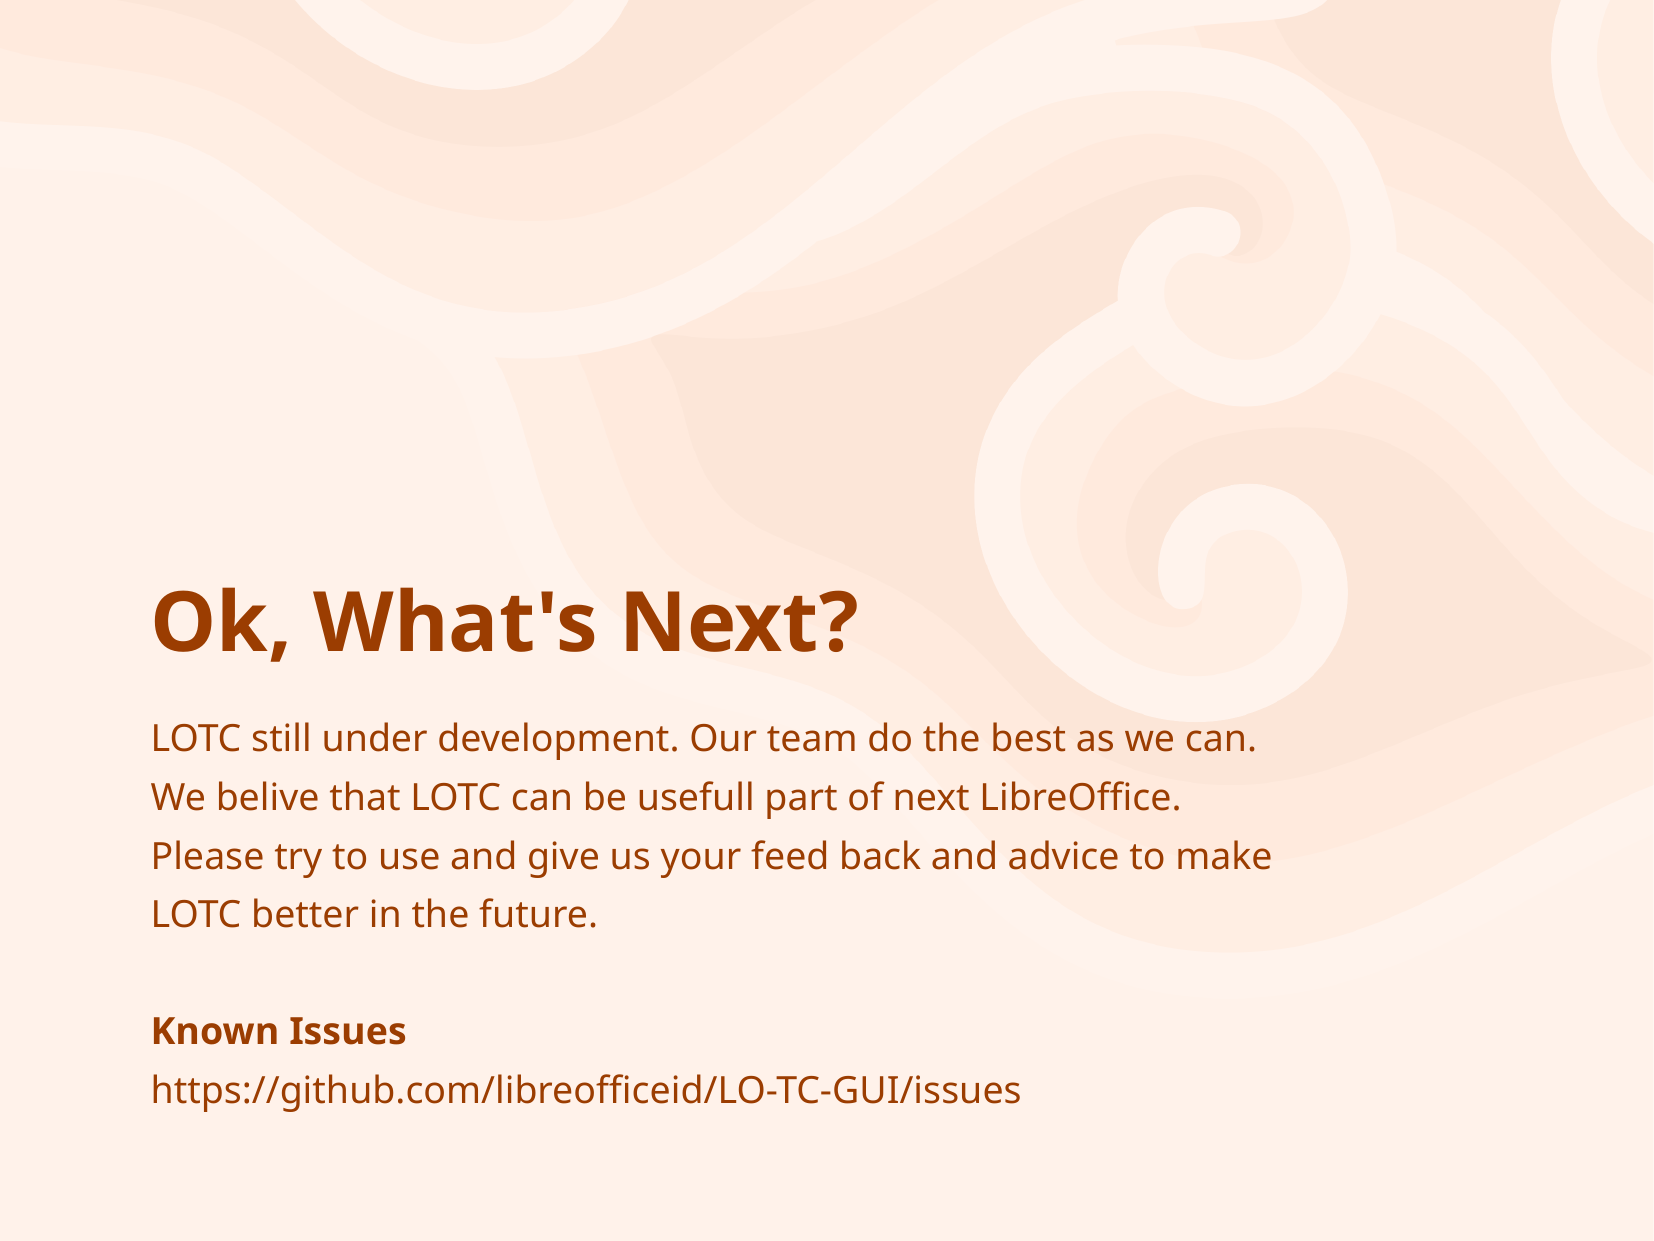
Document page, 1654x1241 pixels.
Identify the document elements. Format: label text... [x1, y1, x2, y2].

picture [0, 0, 1654, 1241]
text_box LOTC still under development. Our team do the best as we can. We belive that LOTC can be usefull part of next LibreOffice. Please try to use and give us your feed back and advice to make LOTC better in the future. Known Issues https://github.com/libreofficeid/LO-TC-GUI/issues [135, 696, 1294, 1072]
text_box Ok, What's Next? [135, 555, 1471, 674]
